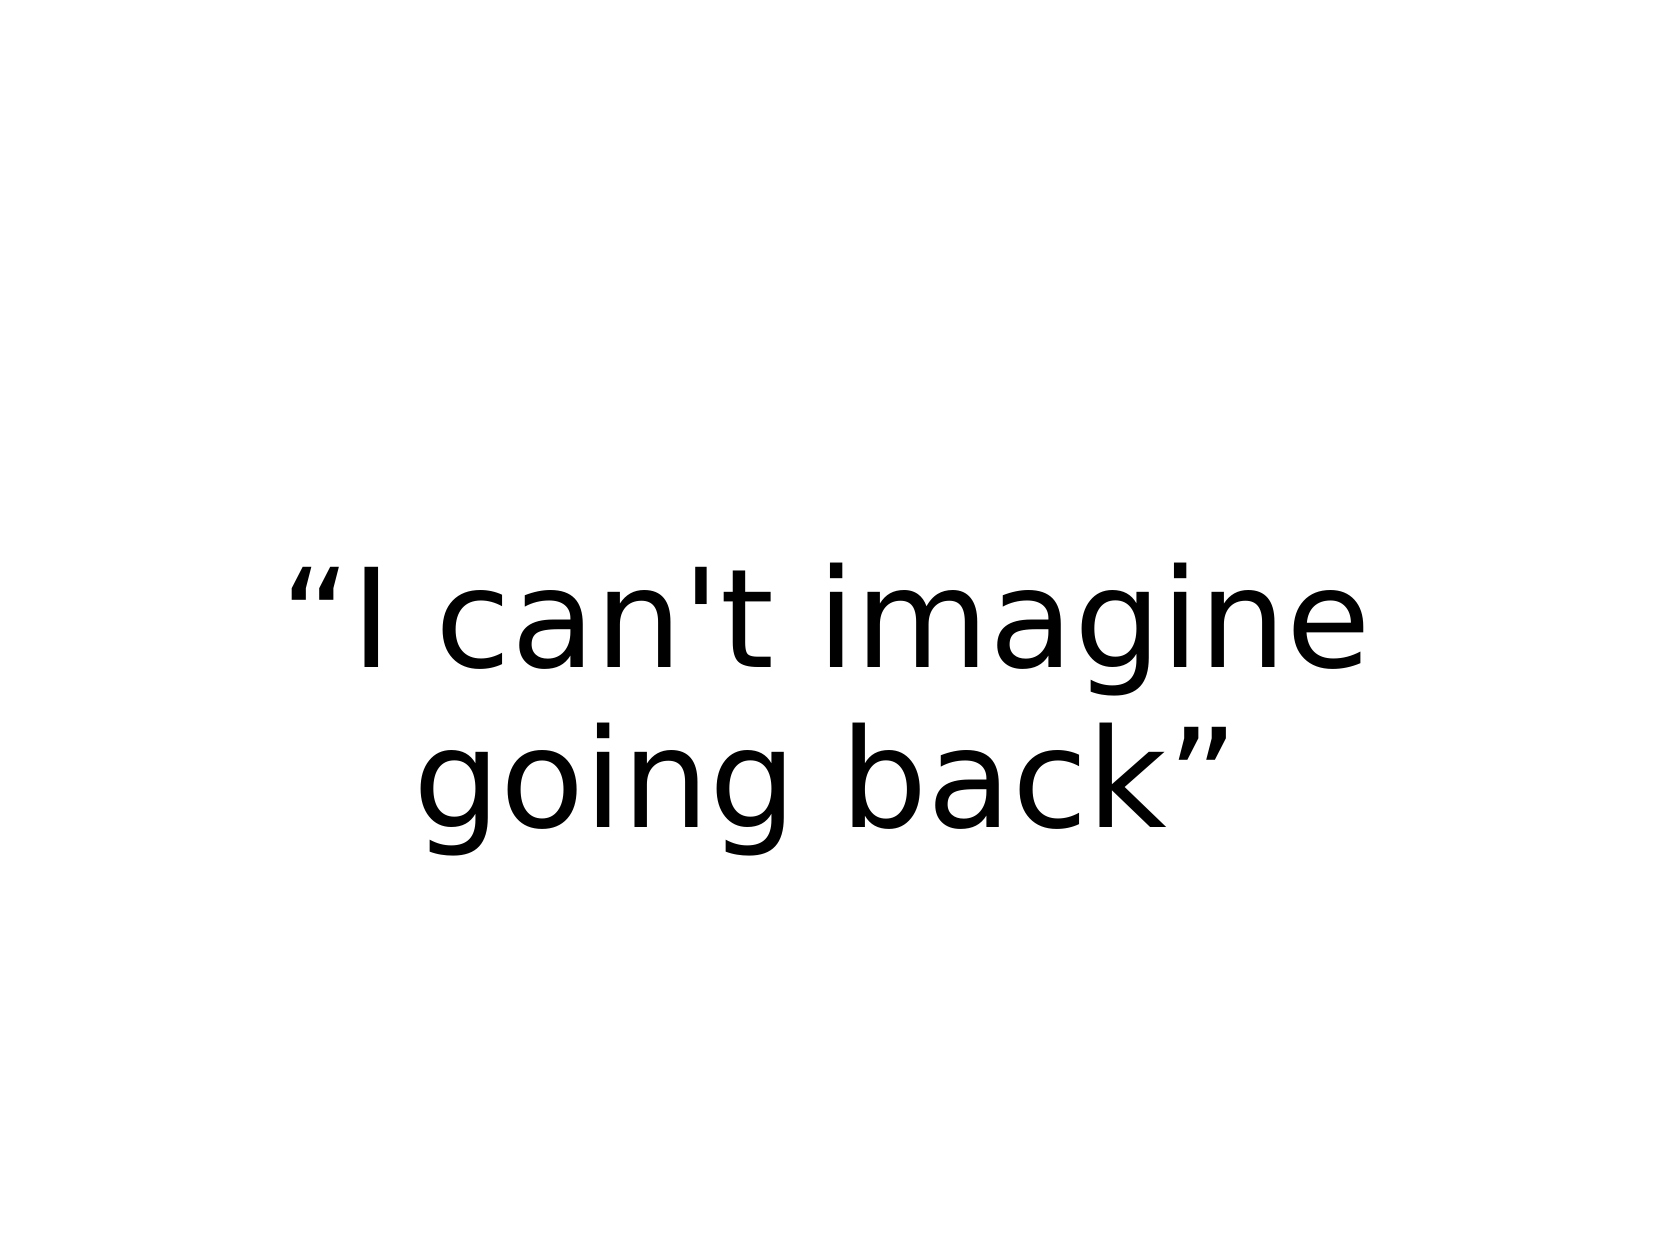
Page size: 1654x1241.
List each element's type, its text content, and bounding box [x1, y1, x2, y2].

subtitle “I can't imagine going back” [82, 297, 1571, 1102]
